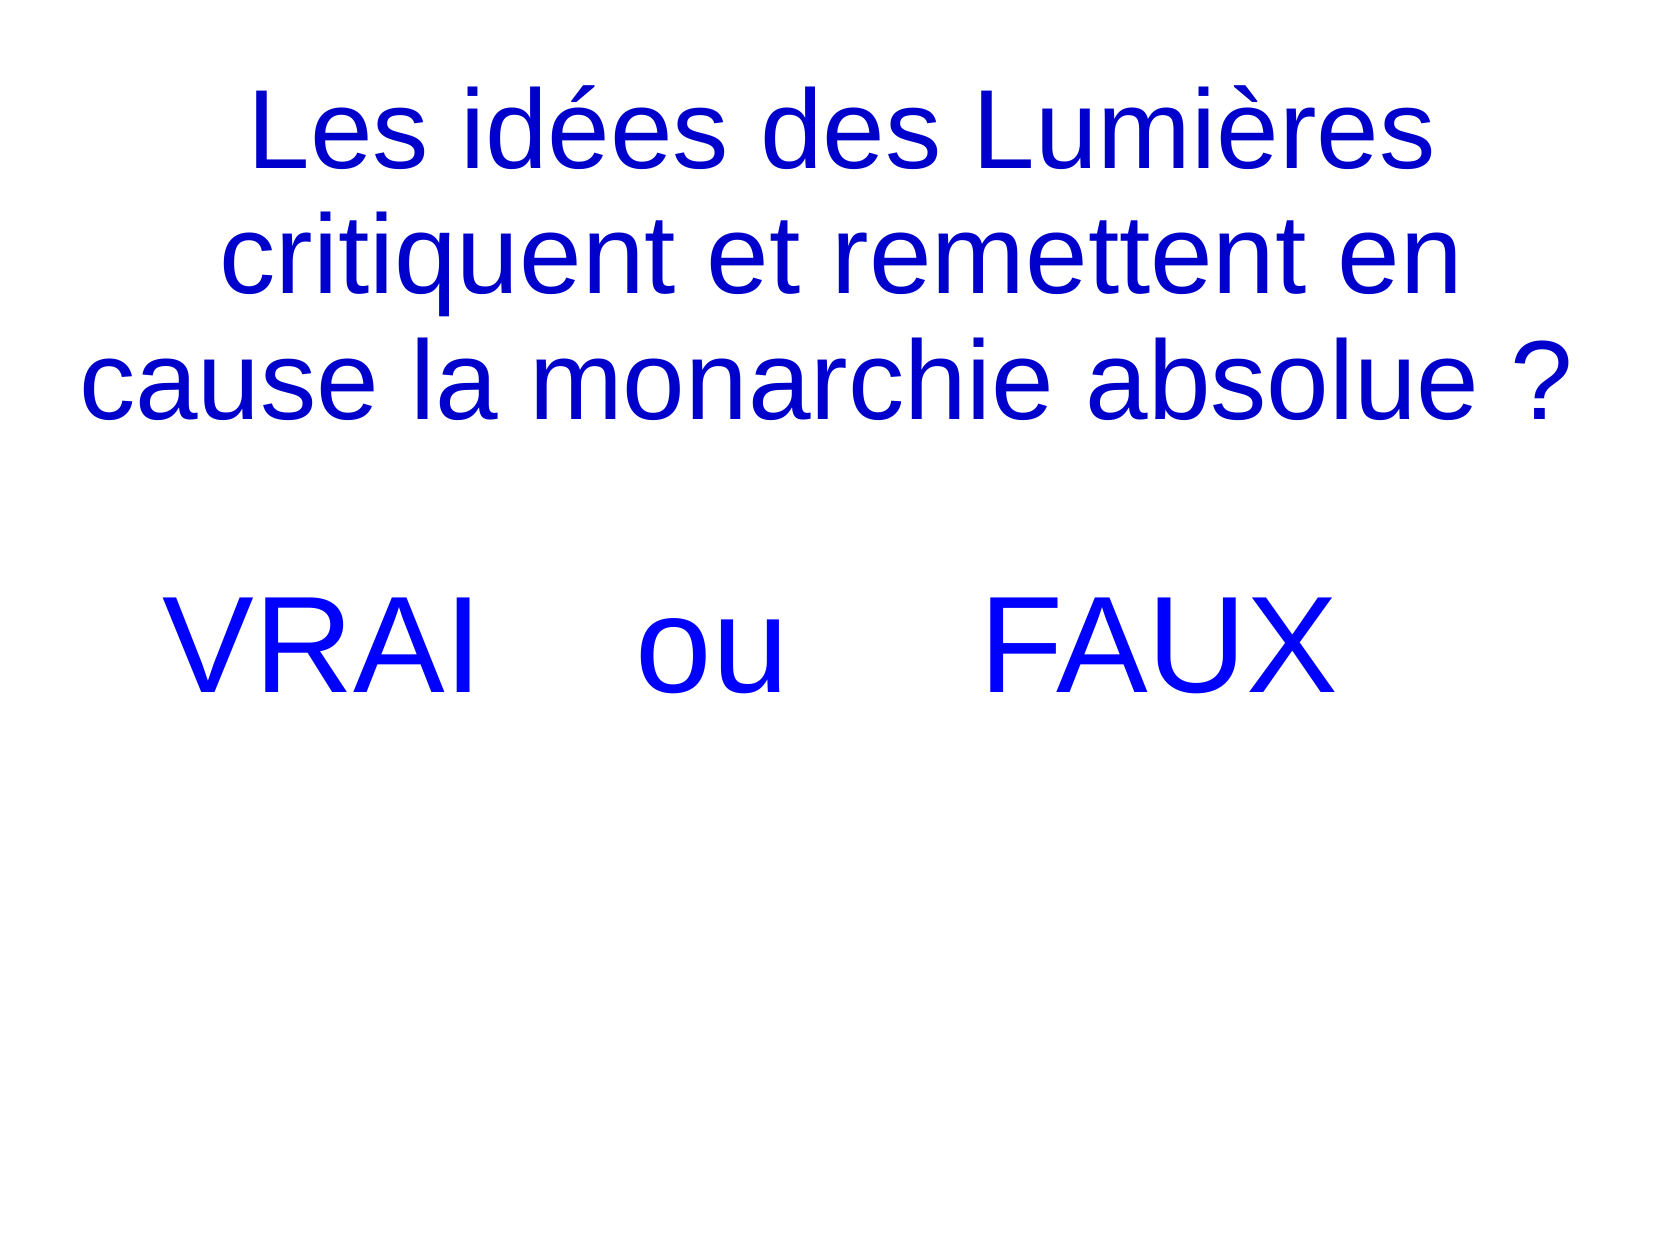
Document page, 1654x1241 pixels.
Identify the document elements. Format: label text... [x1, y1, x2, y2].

text_box VRAI ou FAUX [147, 561, 1477, 730]
text_box Les idées des Lumières critiquent et remettent en cause la monarchie absolue ? [59, 59, 1625, 451]
